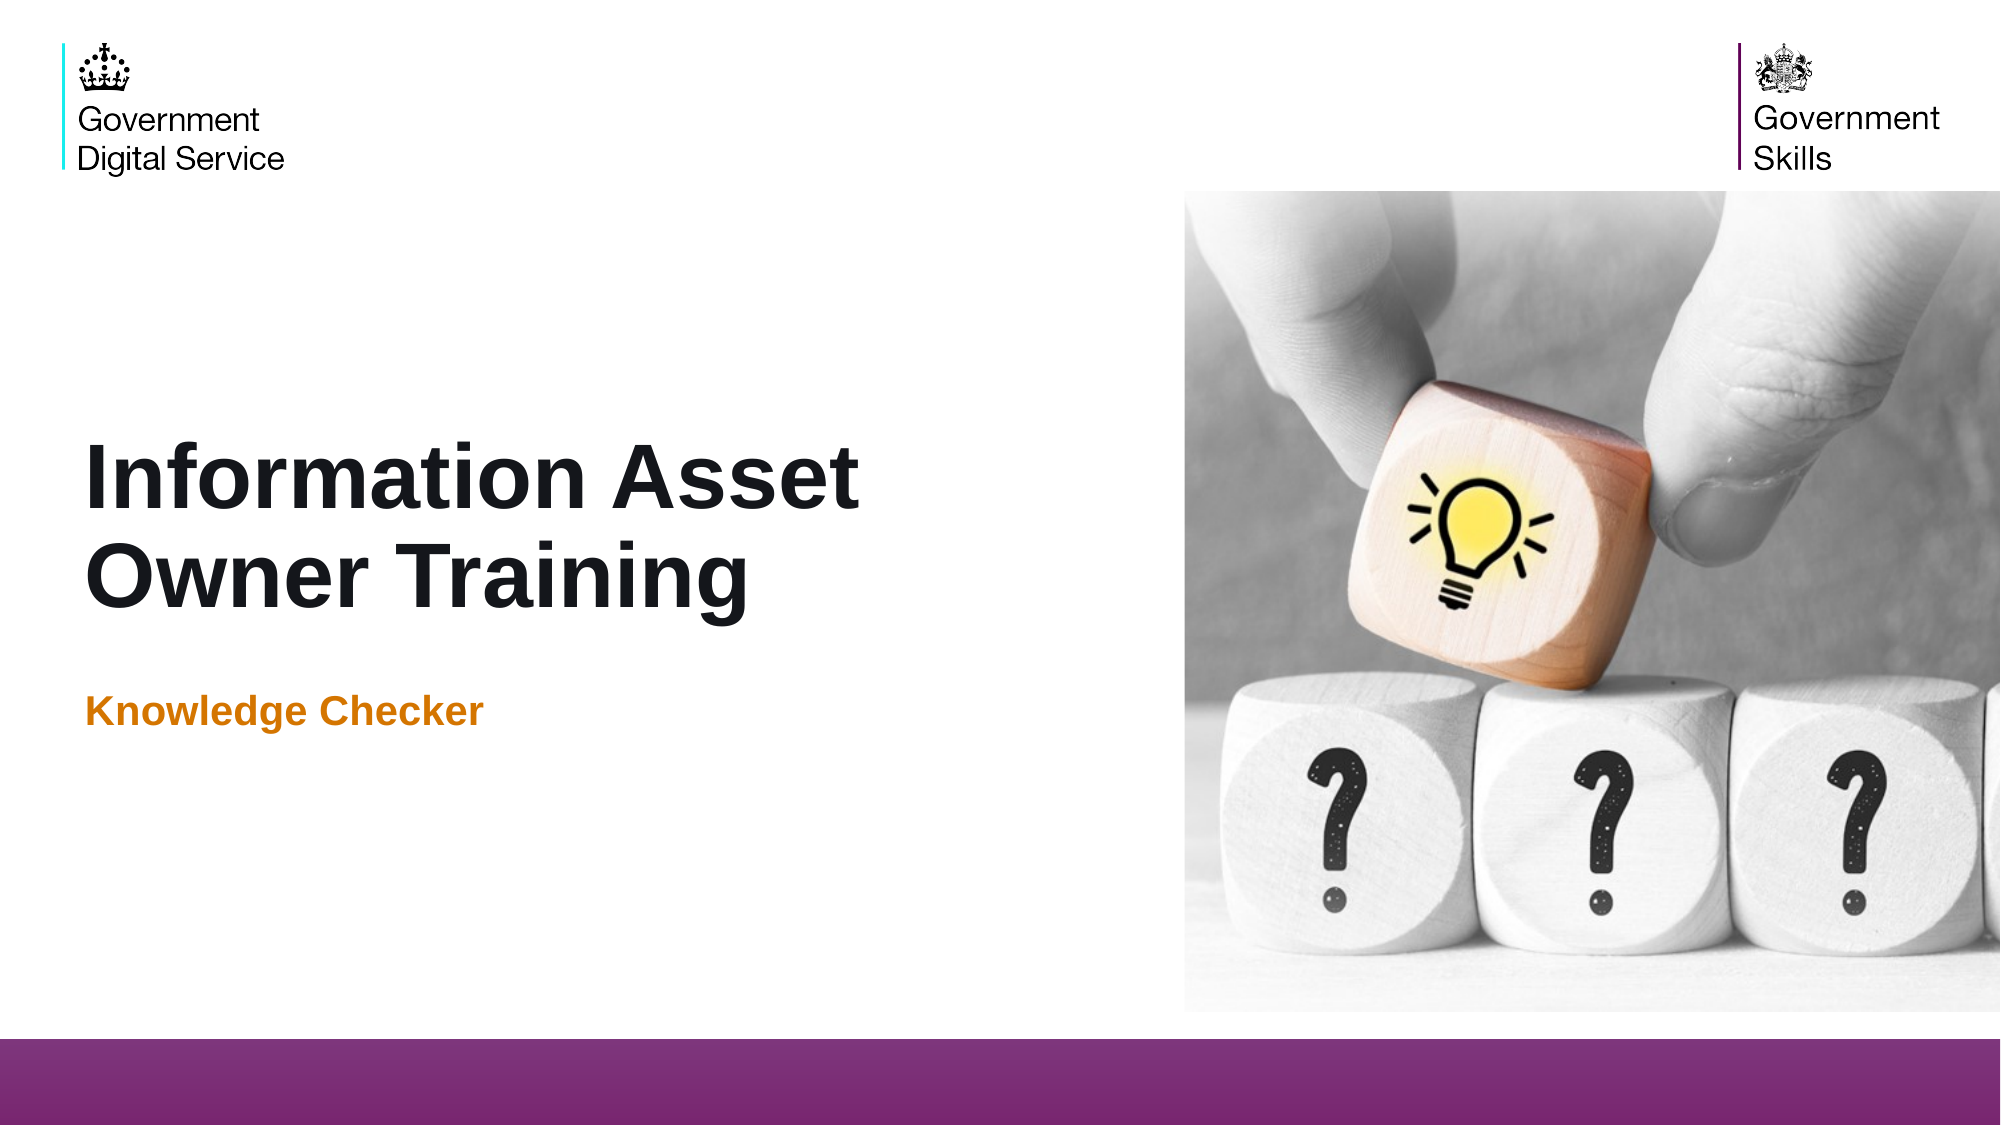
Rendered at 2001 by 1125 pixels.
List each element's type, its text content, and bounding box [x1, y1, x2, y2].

title Information Asset Owner Training [85, 273, 965, 627]
picture [1184, 191, 2000, 1014]
subtitle Knowledge Checker [85, 683, 965, 862]
